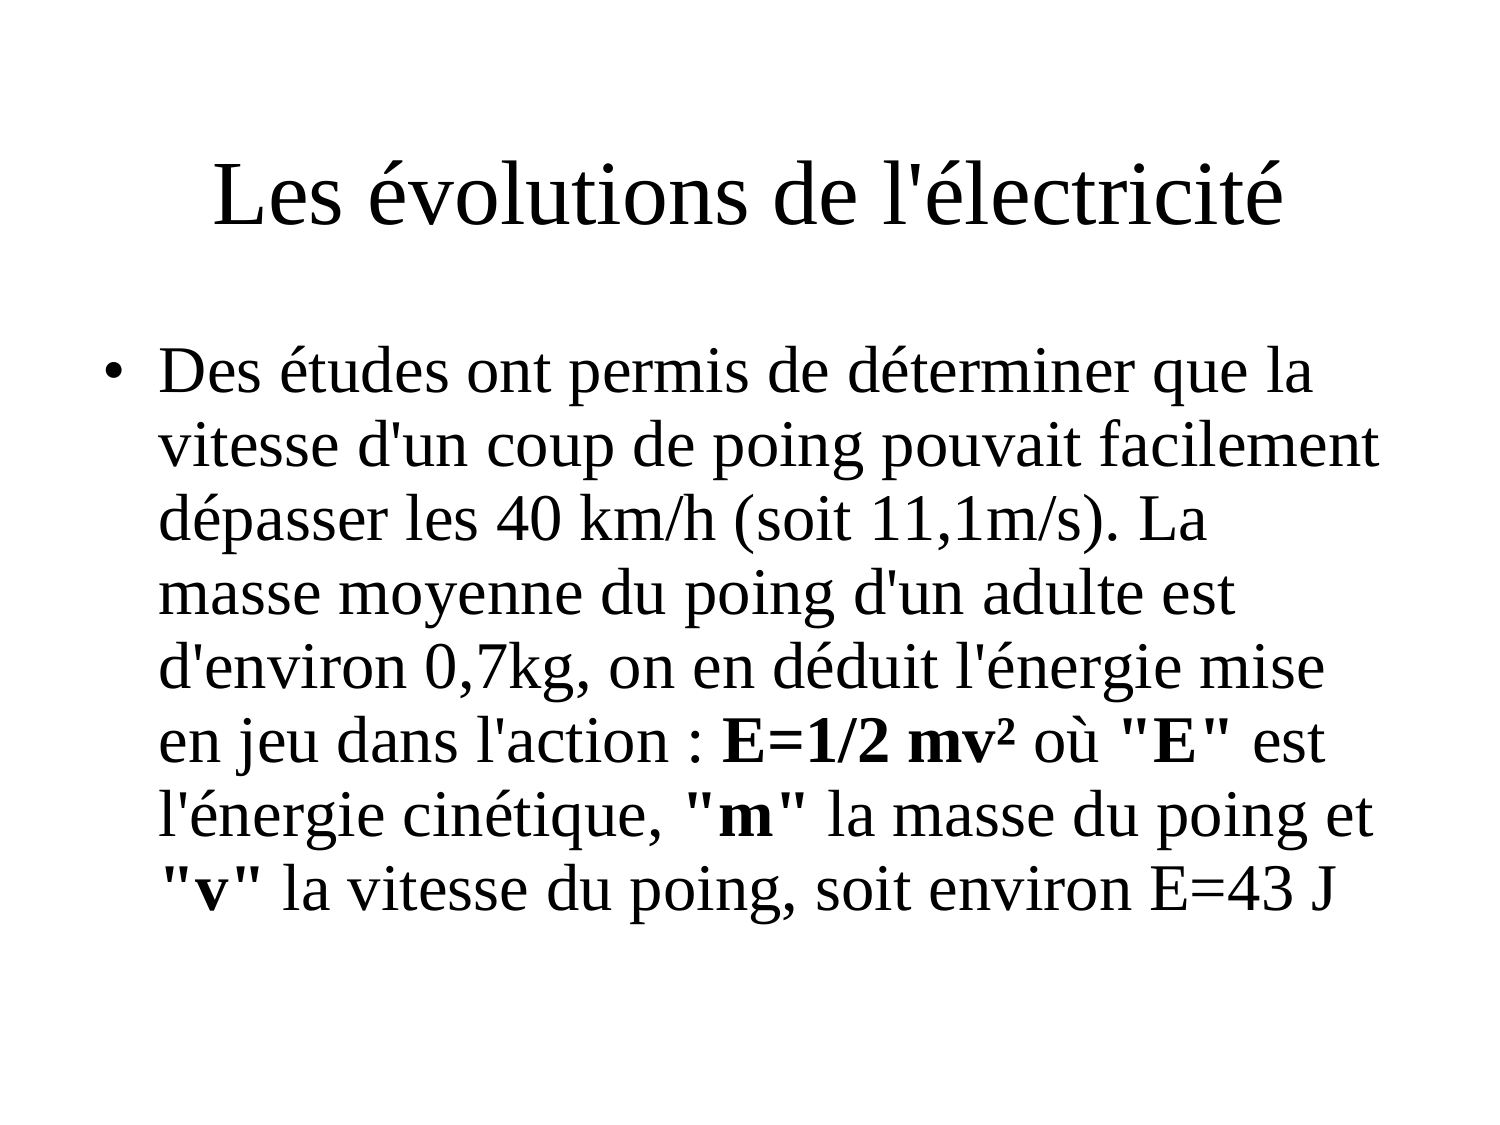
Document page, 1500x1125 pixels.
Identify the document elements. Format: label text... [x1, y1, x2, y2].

title Les évolutions de l'électricité [112, 99, 1388, 288]
list Des études ont permis de déterminer que la vitesse d'un coup de poing pouvait facilement dépasser les 40 km/h (soit 11,1m/s). La masse moyenne du poing d'un adulte est d'environ 0,7kg, on en déduit l'énergie mise en jeu dans l'action : E=1/2 mv² où "E" est l'énergie cinétique, "m" la masse du poing et "v" la vitesse du poing, soit environ E=43 J [87, 324, 1400, 1026]
